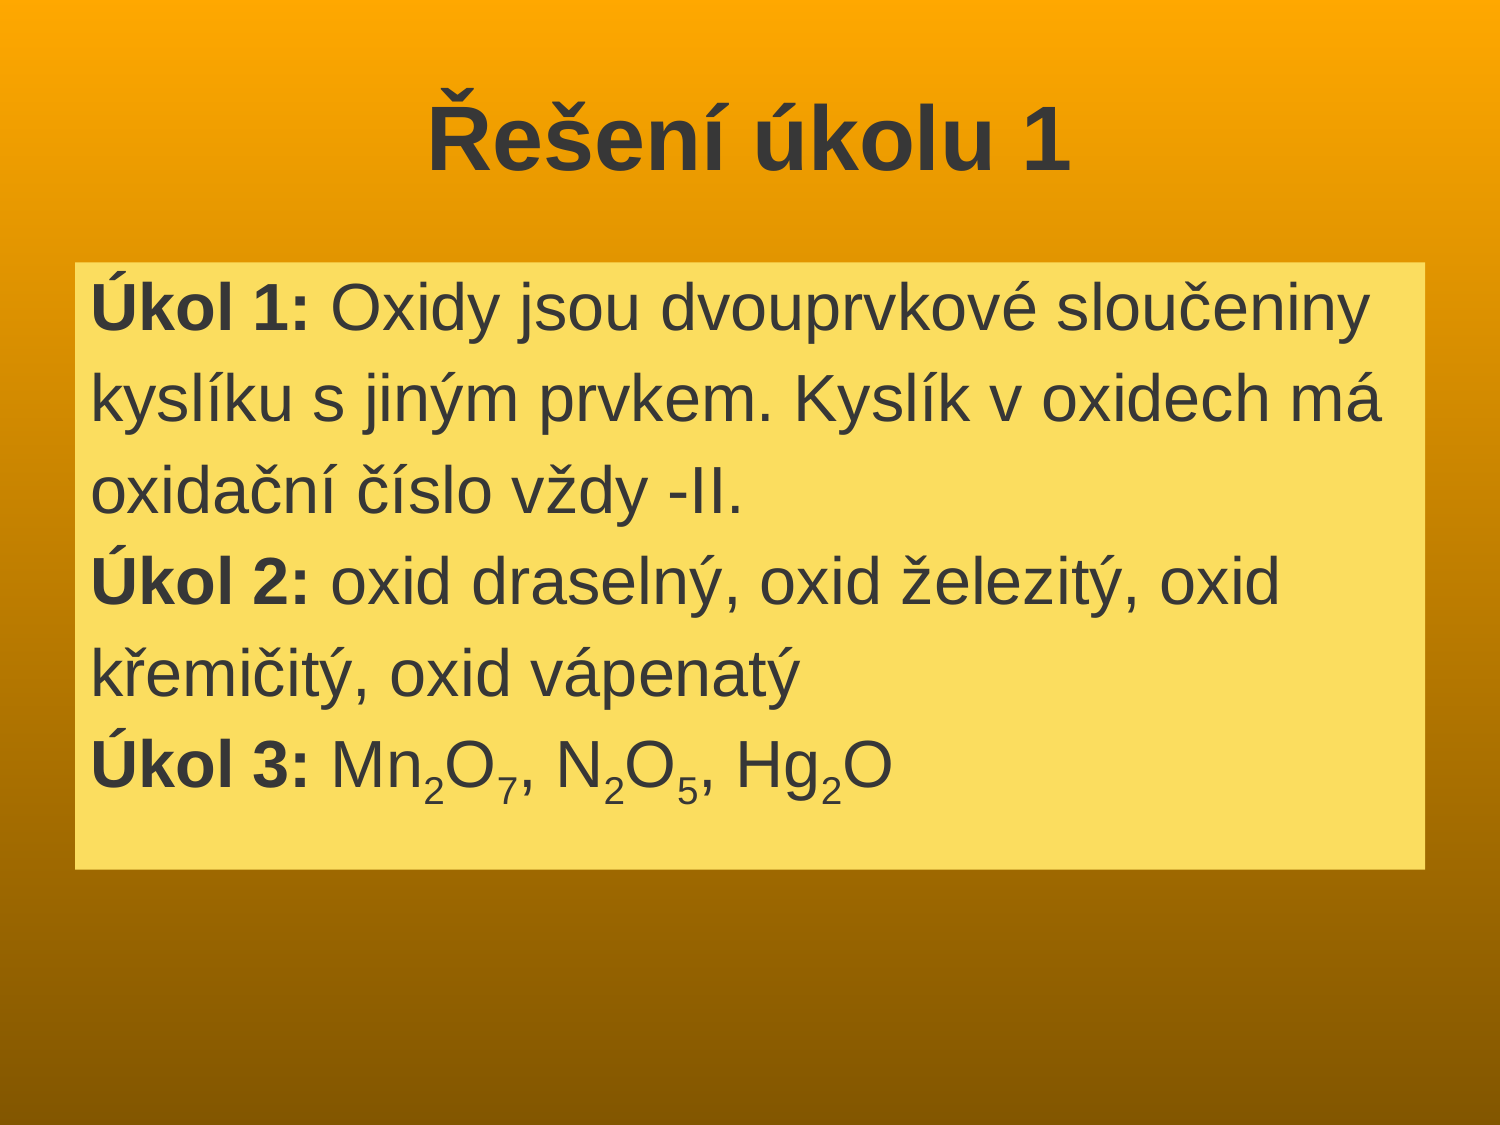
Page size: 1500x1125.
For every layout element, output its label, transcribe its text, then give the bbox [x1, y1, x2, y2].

list Úkol 1: Oxidy jsou dvouprvkové sloučeniny kyslíku s jiným prvkem. Kyslík v oxidech má oxidační číslo vždy -II. Úkol 2: oxid draselný, oxid železitý, oxid křemičitý, oxid vápenatý Úkol 3: Mn2O7, N2O5, Hg2O [75, 262, 1426, 870]
title Řešení úkolu 1 [75, 45, 1426, 233]
